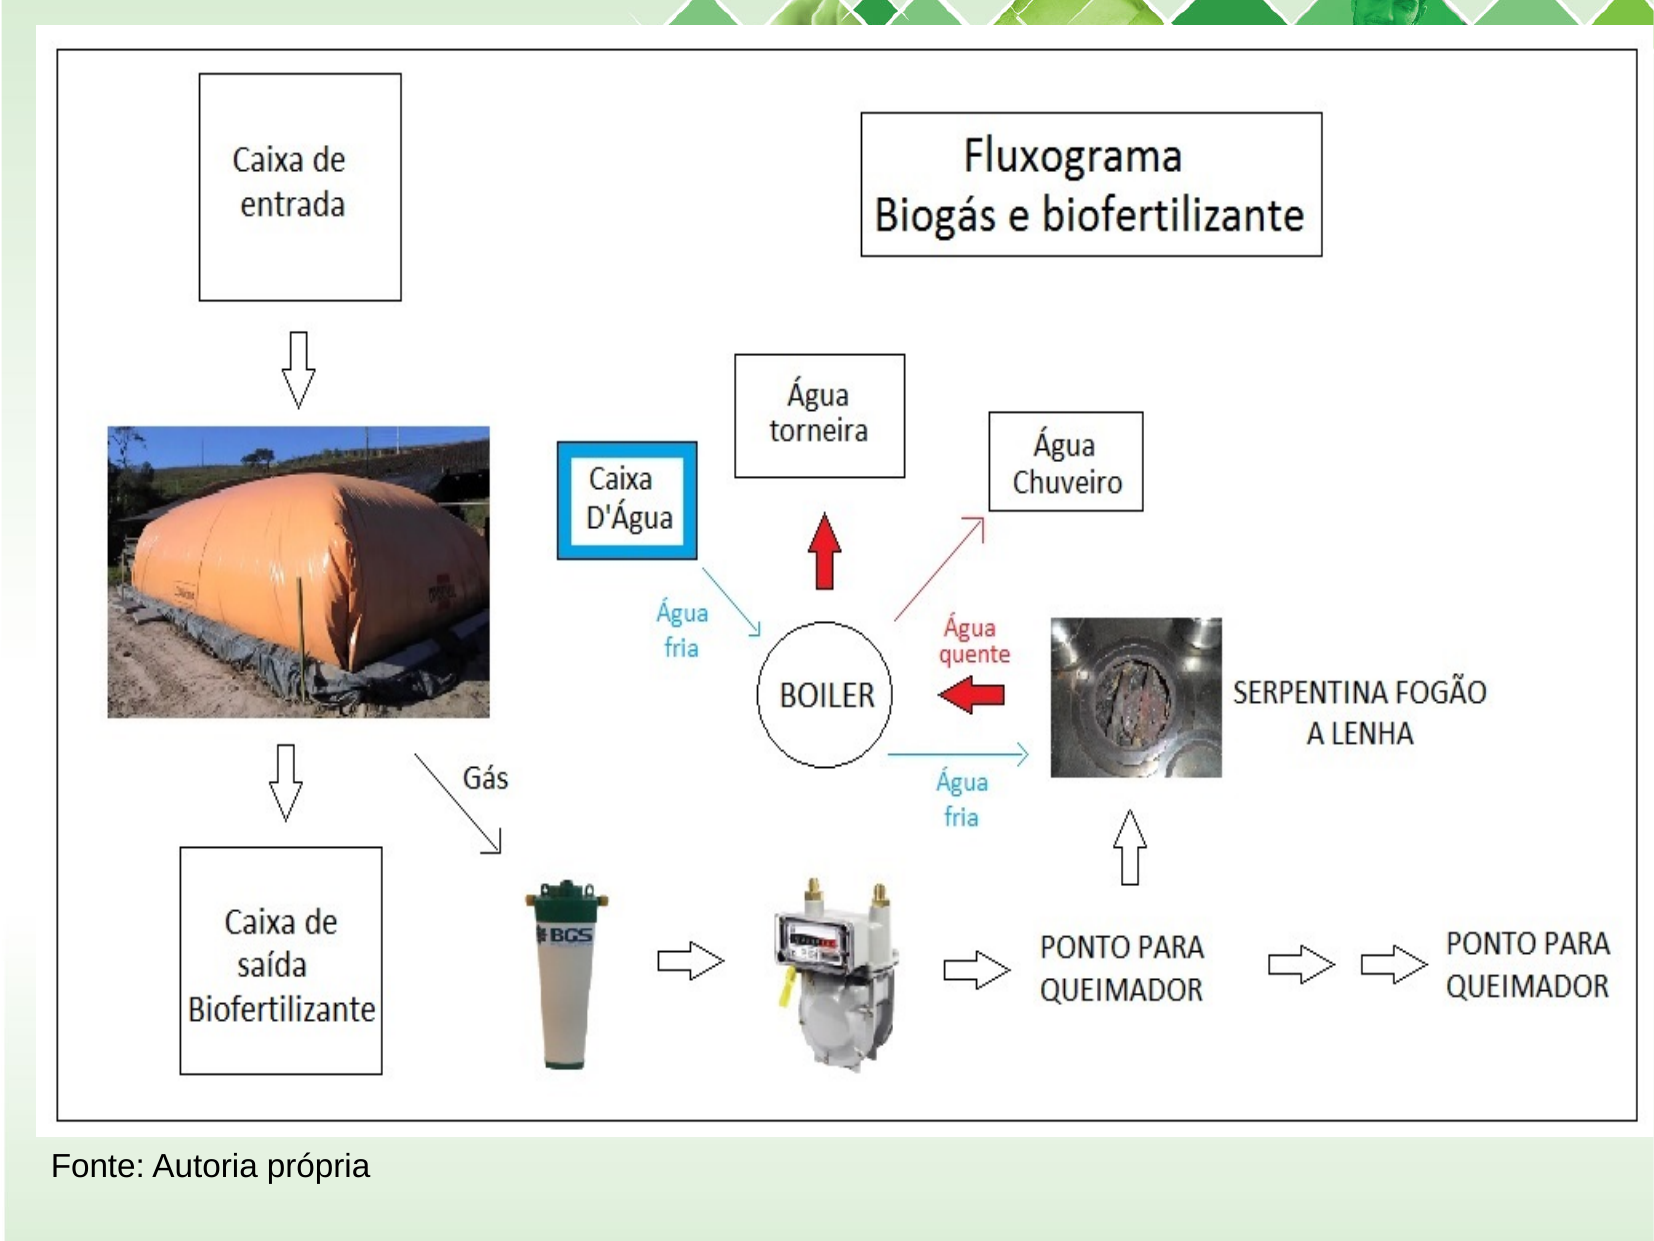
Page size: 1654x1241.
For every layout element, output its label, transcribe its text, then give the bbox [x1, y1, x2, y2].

text_box Fonte: Autoria própria [36, 1136, 435, 1192]
picture [1, 0, 1654, 1241]
